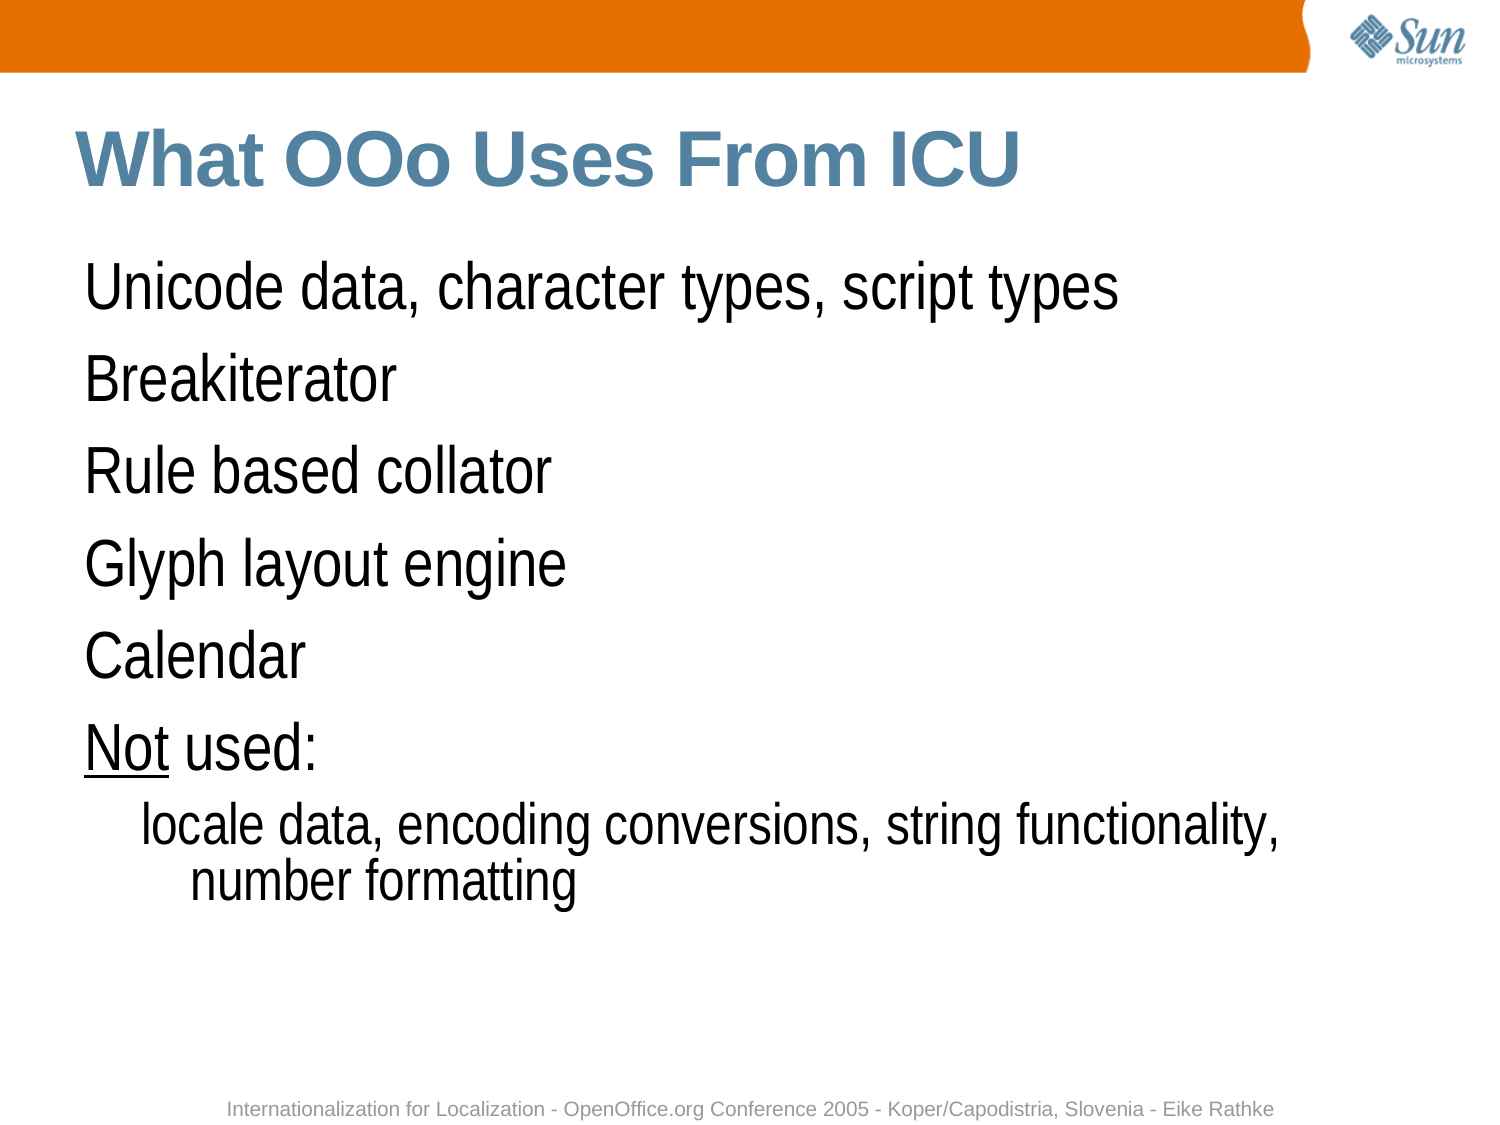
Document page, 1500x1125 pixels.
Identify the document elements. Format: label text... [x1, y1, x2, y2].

title What OOo Uses From ICU [75, 122, 1438, 228]
picture [0, 0, 1500, 75]
list Unicode data, character types, script types Breakiterator Rule based collator Glyph layout engine Calendar Not used: locale data, encoding conversions, string functionality, number formatting [64, 257, 1402, 1017]
